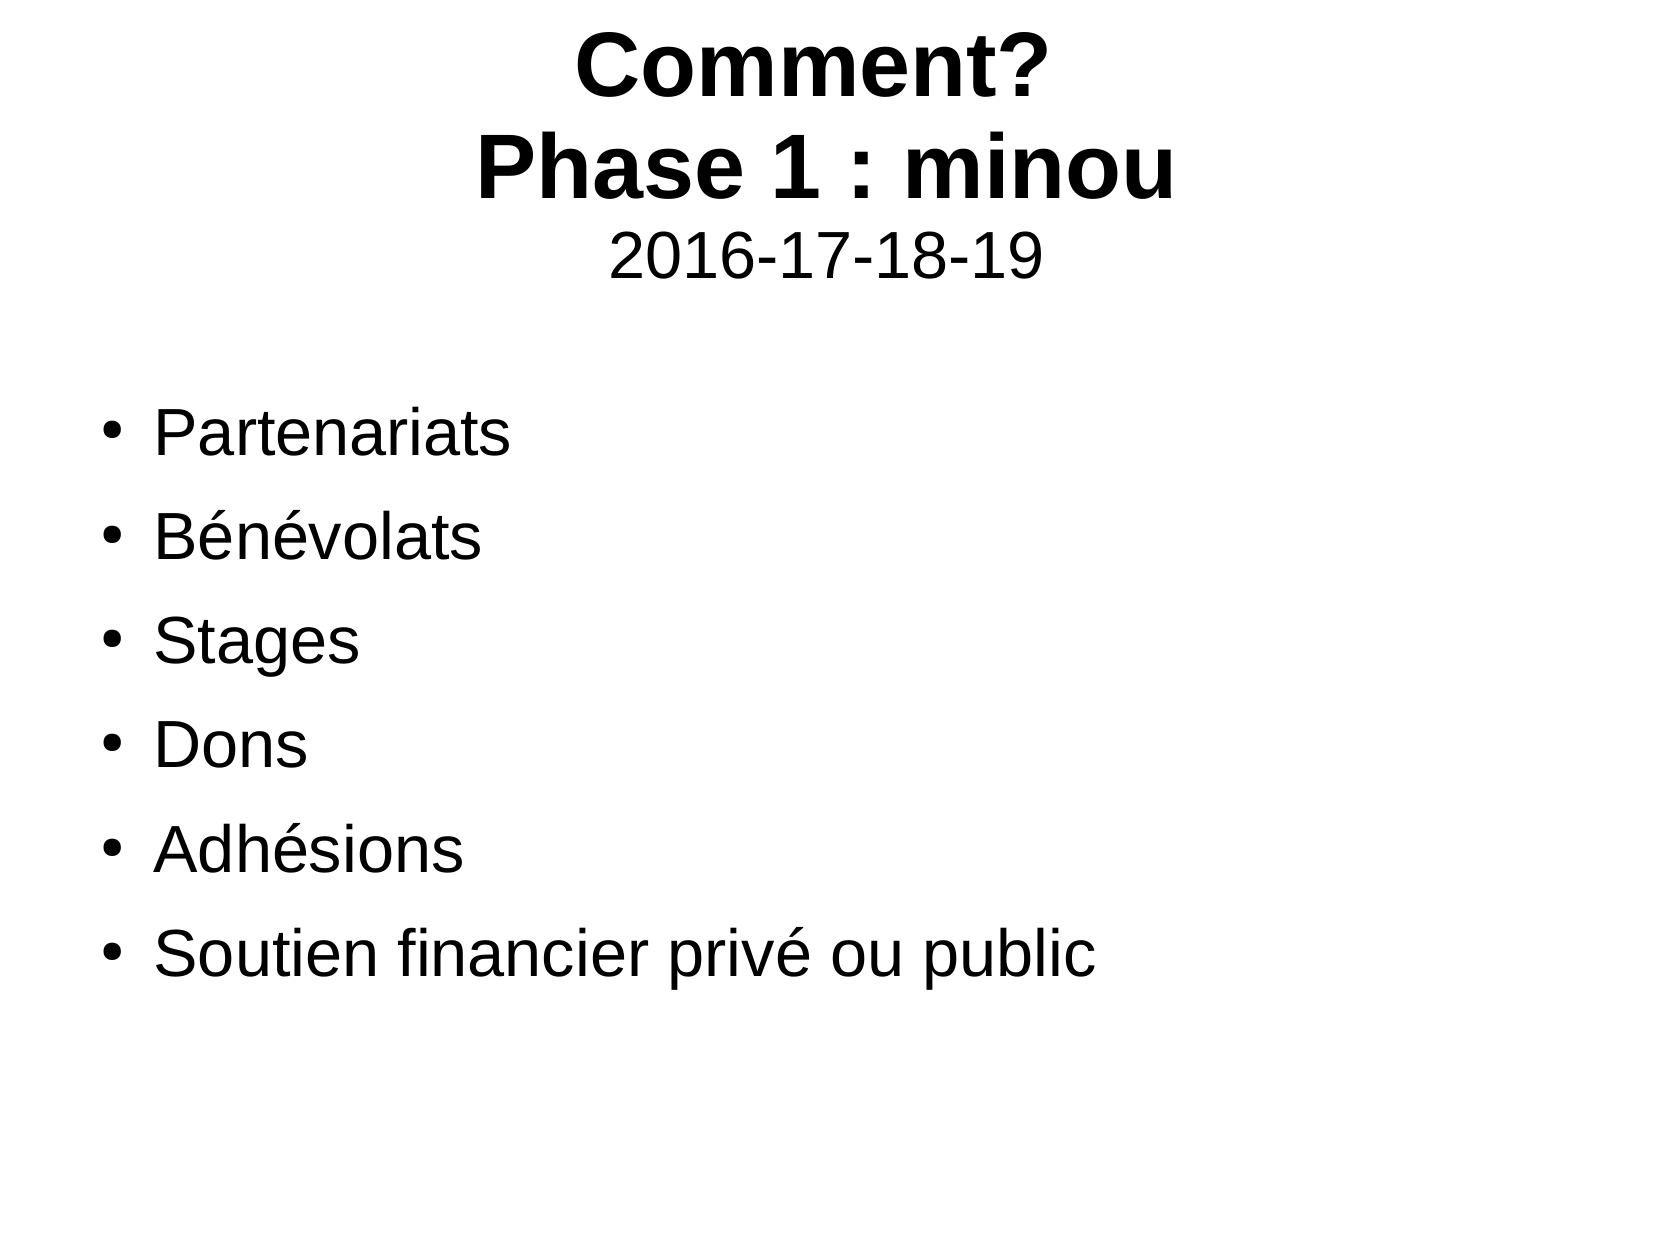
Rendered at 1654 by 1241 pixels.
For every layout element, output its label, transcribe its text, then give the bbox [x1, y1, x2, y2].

list Partenariats Bénévolats Stages Dons Adhésions Soutien financier privé ou public [82, 290, 1571, 1010]
title Comment? Phase 1 : minou 2016-17-18-19 [82, 13, 1571, 290]
